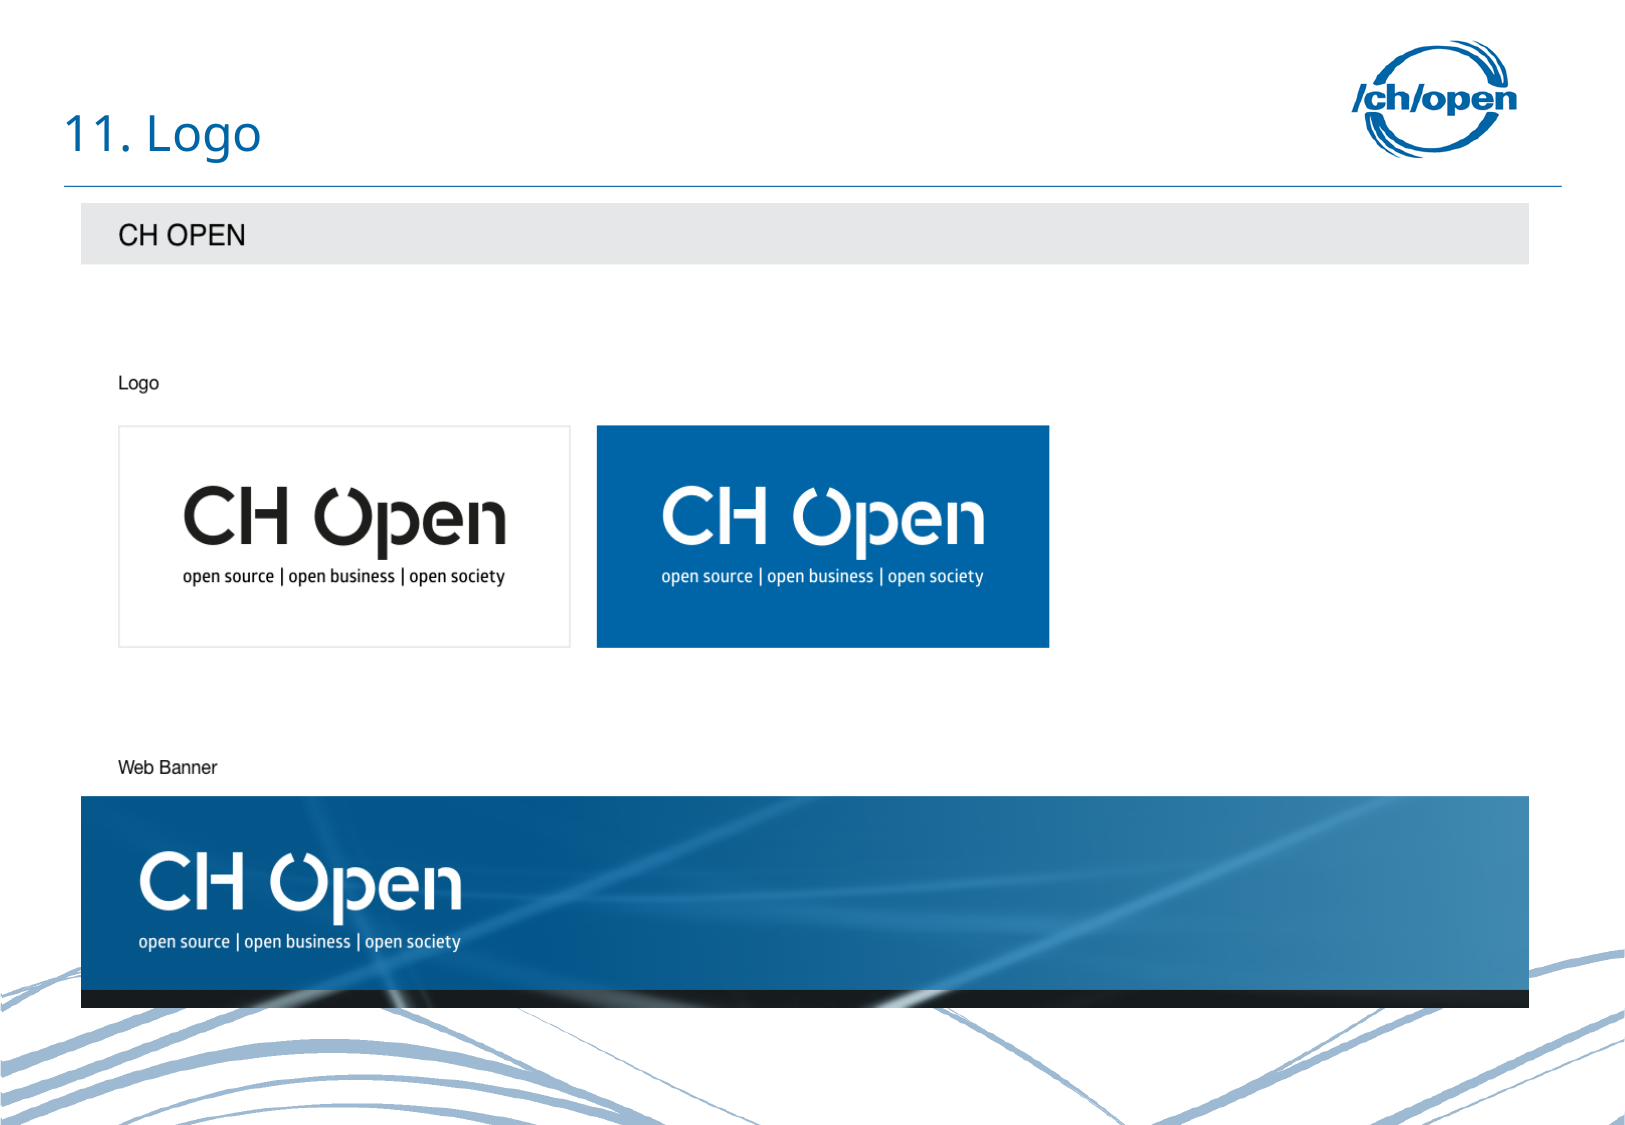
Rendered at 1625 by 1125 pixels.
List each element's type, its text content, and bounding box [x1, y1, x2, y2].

picture [81, 203, 1529, 1008]
title 11. Logo [62, 74, 1325, 188]
